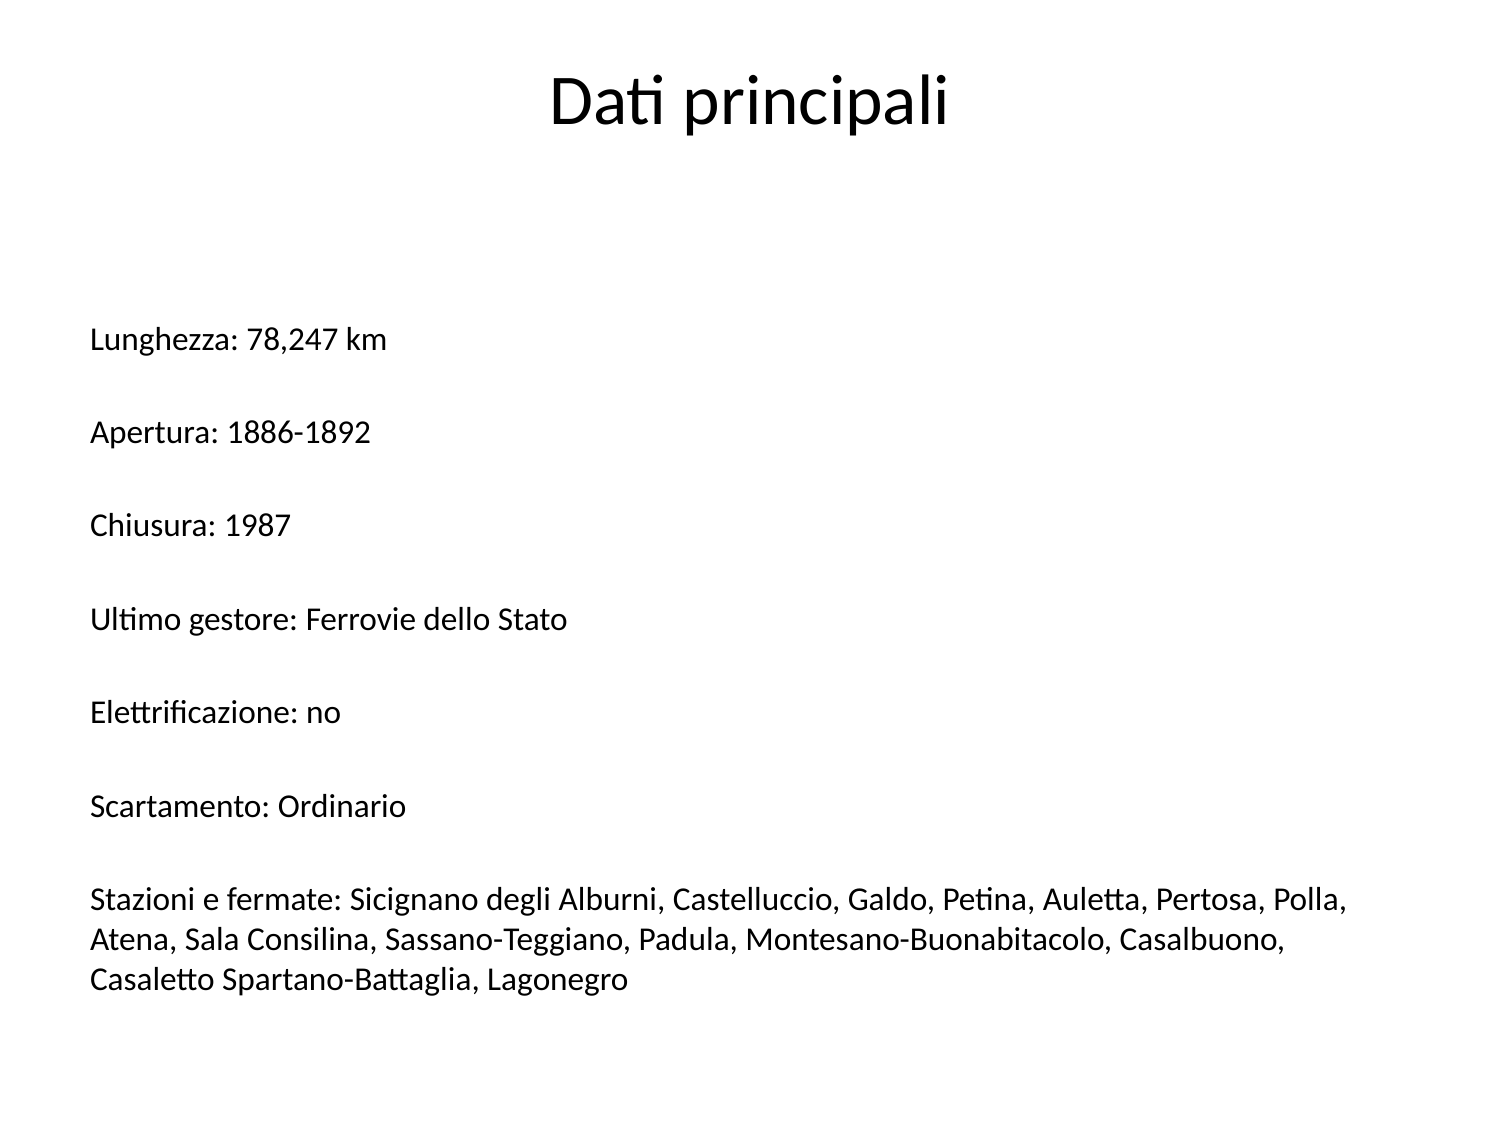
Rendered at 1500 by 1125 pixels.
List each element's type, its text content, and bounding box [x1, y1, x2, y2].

list Lunghezza: 78,247 km Apertura: 1886-1892 Chiusura: 1987 Ultimo gestore: Ferrovie dello Stato Elettrificazione: no Scartamento: Ordinario Stazioni e fermate: Sicignano degli Alburni, Castelluccio, Galdo, Petina, Auletta, Pertosa, Polla, Atena, Sala Consilina, Sassano-Teggiano, Padula, Montesano-Buonabitacolo, Casalbuono, Casaletto Spartano-Battaglia, Lagonegro [75, 262, 1425, 1005]
title Dati principali [75, 45, 1425, 233]
